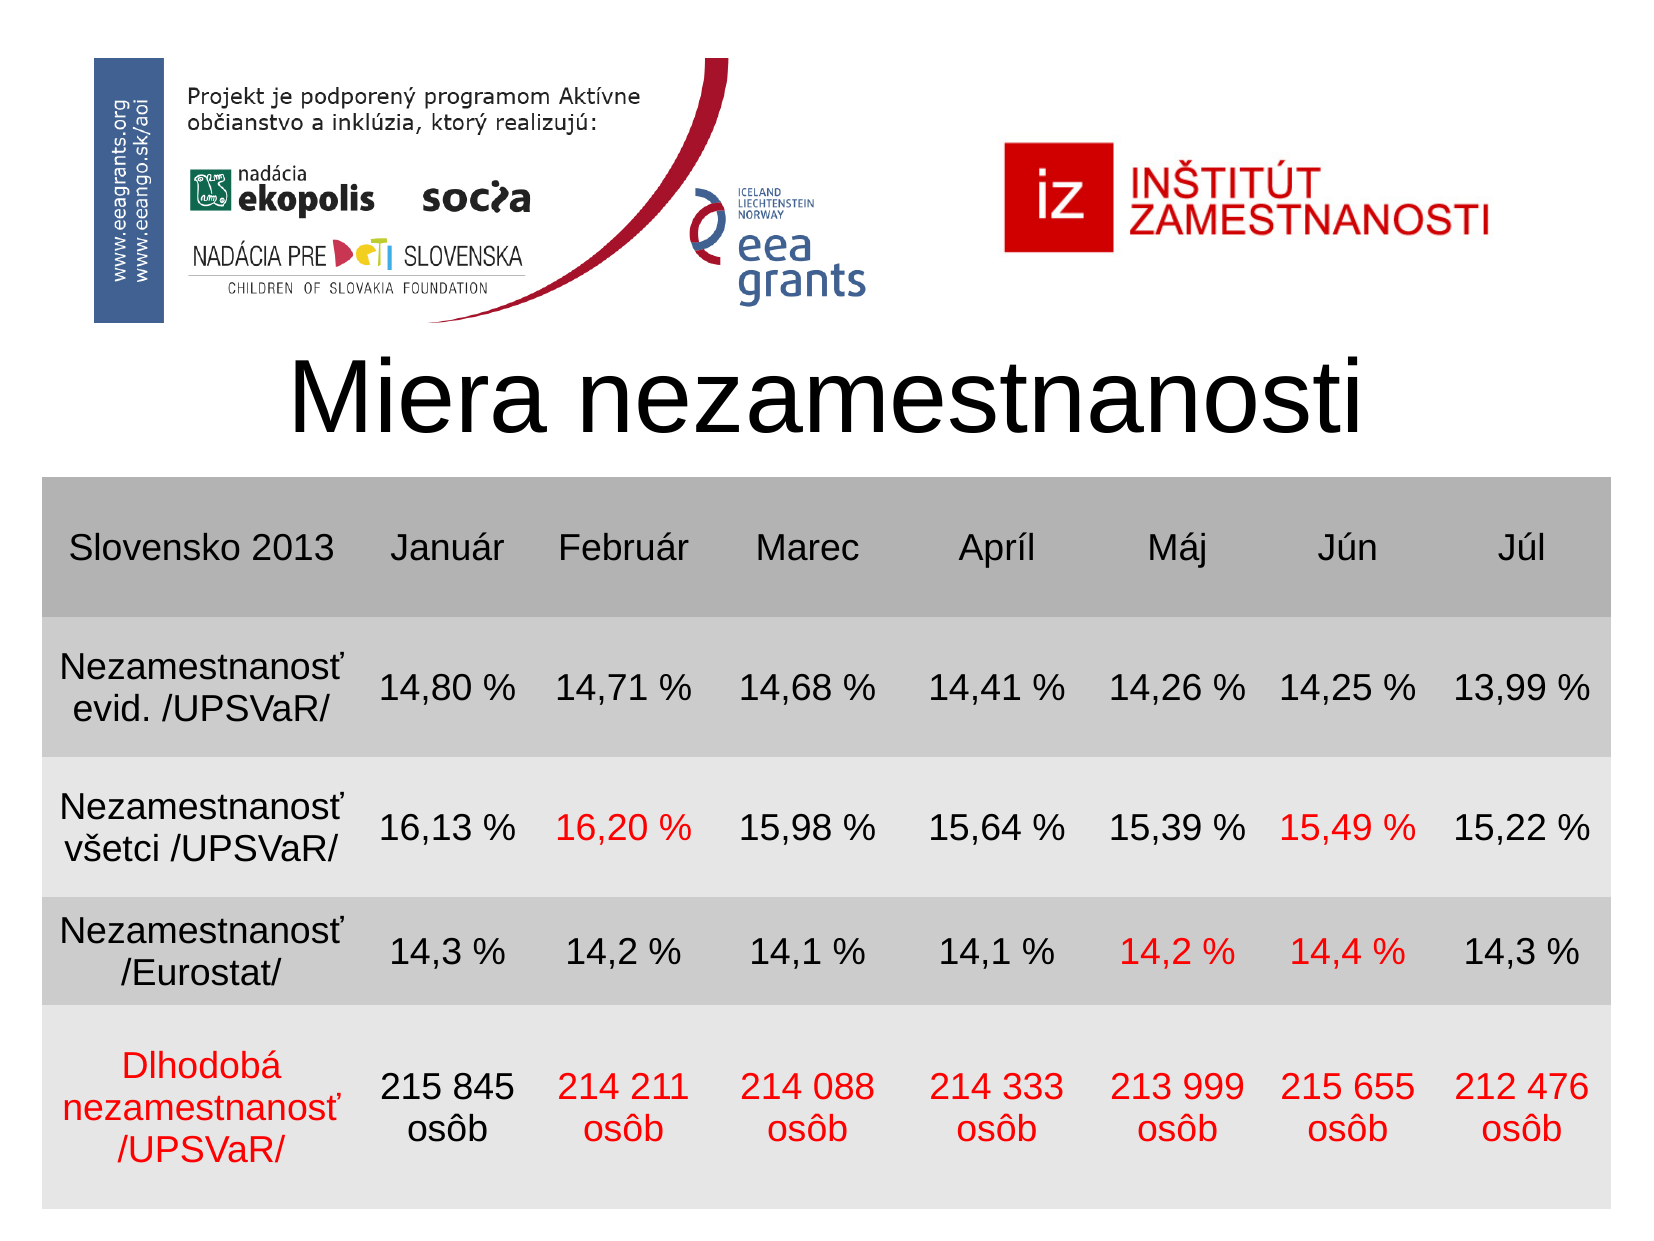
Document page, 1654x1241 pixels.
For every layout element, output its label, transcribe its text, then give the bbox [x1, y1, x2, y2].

picture [94, 58, 887, 324]
table_cell 14,1 % [713, 897, 902, 1005]
table_cell 215 845 osôb [361, 1005, 534, 1209]
table_cell Nezamestnanosť /Eurostat/ [42, 897, 361, 1005]
table_cell 14,41 % [902, 617, 1092, 757]
table_header Marec [713, 477, 902, 617]
table_header Jún [1263, 477, 1432, 617]
table_cell 14,2 % [534, 897, 713, 1005]
table_cell 16,20 % [534, 757, 713, 897]
table_cell 14,4 % [1263, 897, 1432, 1005]
table_header Máj [1092, 477, 1263, 617]
table_cell 213 999 osôb [1092, 1005, 1263, 1209]
table_header Január [361, 477, 534, 617]
table_cell 14,26 % [1092, 617, 1263, 757]
table_cell 14,25 % [1263, 617, 1432, 757]
table_cell 215 655 osôb [1263, 1005, 1432, 1209]
table_cell 15,64 % [902, 757, 1092, 897]
table_cell 212 476 osôb [1432, 1005, 1611, 1209]
table_cell Nezamestnanosť evid. /UPSVaR/ [42, 617, 361, 757]
picture [944, 47, 1548, 343]
table_cell 15,49 % [1263, 757, 1432, 897]
table_header Slovensko 2013 [42, 477, 361, 617]
table_header Február [534, 477, 713, 617]
table_cell Dlhodobá nezamestnanosť /UPSVaR/ [42, 1005, 361, 1209]
table_cell 214 211 osôb [534, 1005, 713, 1209]
table_cell 14,1 % [902, 897, 1092, 1005]
table_cell 214 088 osôb [713, 1005, 902, 1209]
table_header Júl [1432, 477, 1611, 617]
table_cell Nezamestnanosť všetci /UPSVaR/ [42, 757, 361, 897]
table_cell 14,68 % [713, 617, 902, 757]
table_cell 14,2 % [1092, 897, 1263, 1005]
table_cell 214 333 osôb [902, 1005, 1092, 1209]
table_cell 15,22 % [1432, 757, 1611, 897]
table_cell 16,13 % [361, 757, 534, 897]
table_header Apríl [902, 477, 1092, 617]
subtitle Miera nezamestnanosti [82, 141, 1571, 477]
table_cell 14,3 % [361, 897, 534, 1005]
table_cell 14,71 % [534, 617, 713, 757]
table_cell 15,39 % [1092, 757, 1263, 897]
table_cell 13,99 % [1432, 617, 1611, 757]
table_cell 15,98 % [713, 757, 902, 897]
table_cell 14,80 % [361, 617, 534, 757]
table_cell 14,3 % [1432, 897, 1611, 1005]
